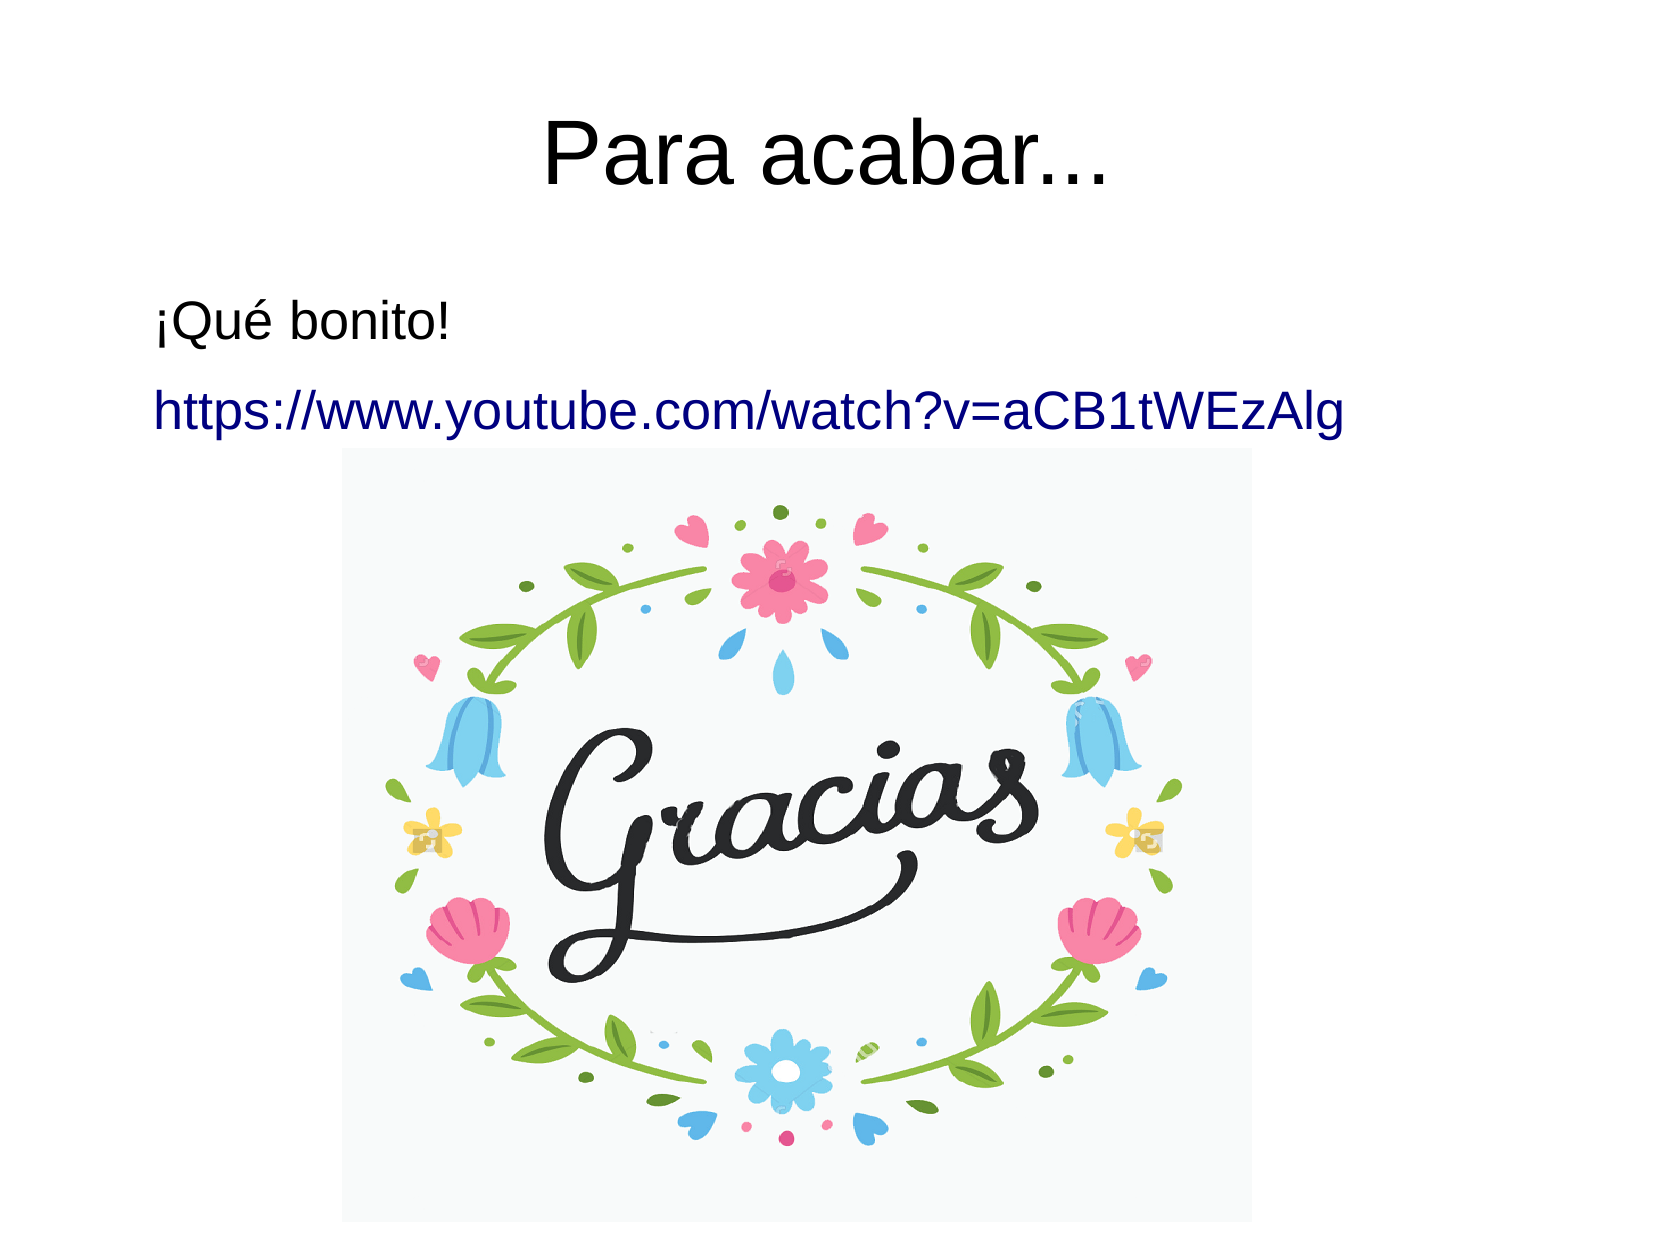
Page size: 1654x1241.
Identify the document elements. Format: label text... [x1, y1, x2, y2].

title Para acabar... [82, 49, 1571, 257]
list ¡Qué bonito! https://www.youtube.com/watch?v=aCB1tWEzAlg [82, 290, 1571, 1109]
picture [342, 448, 1252, 1222]
